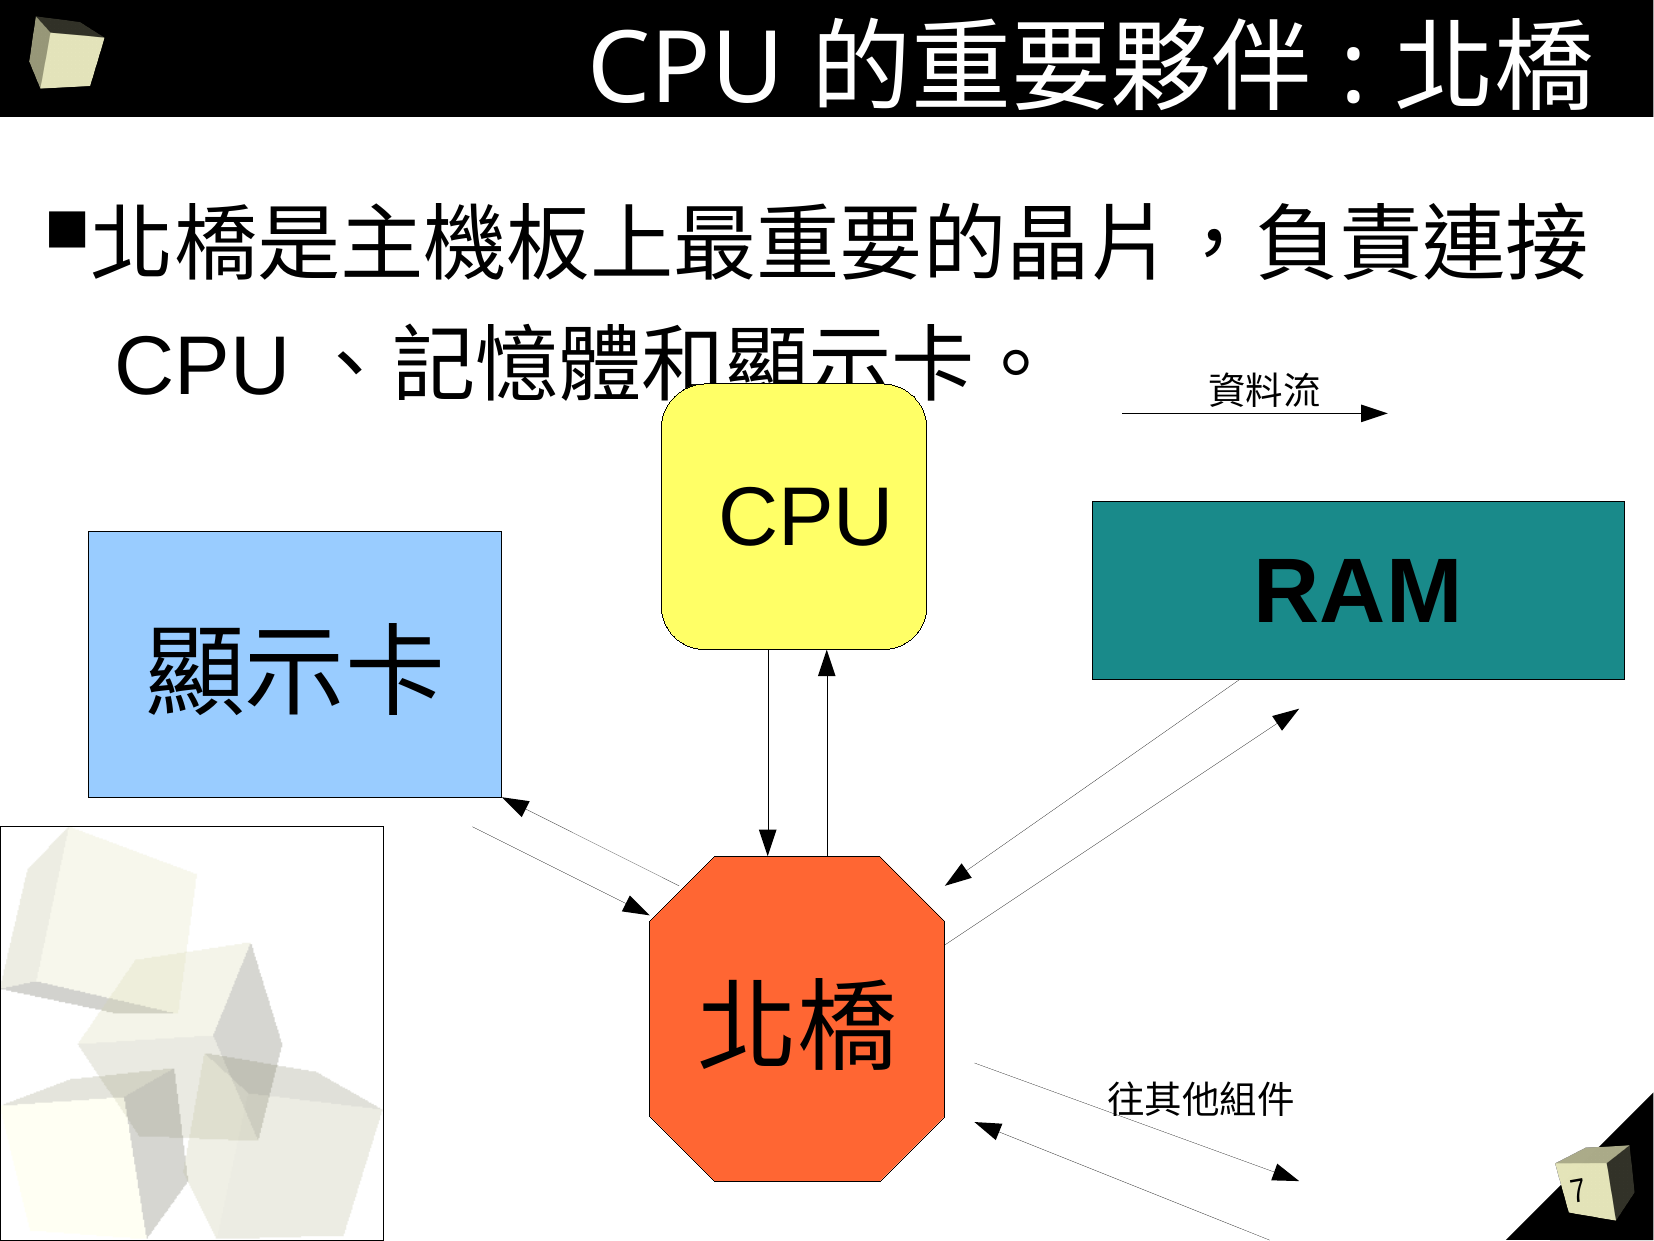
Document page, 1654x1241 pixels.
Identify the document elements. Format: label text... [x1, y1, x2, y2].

text_box 資料流 [1193, 353, 1371, 471]
text_box CPU [661, 383, 927, 650]
text_box 往其他組件 [1092, 1062, 1418, 1123]
list 北橋是主機板上最重要的晶片，負責連接CPU、記憶體和顯示卡。 [44, 177, 1611, 1200]
text_box 北橋 [649, 856, 945, 1182]
text_box RAM [1092, 501, 1625, 680]
title CPU的重要夥伴:北橋 [118, 0, 1595, 122]
picture [1, 827, 383, 1240]
text_box 顯示卡 [88, 531, 502, 798]
